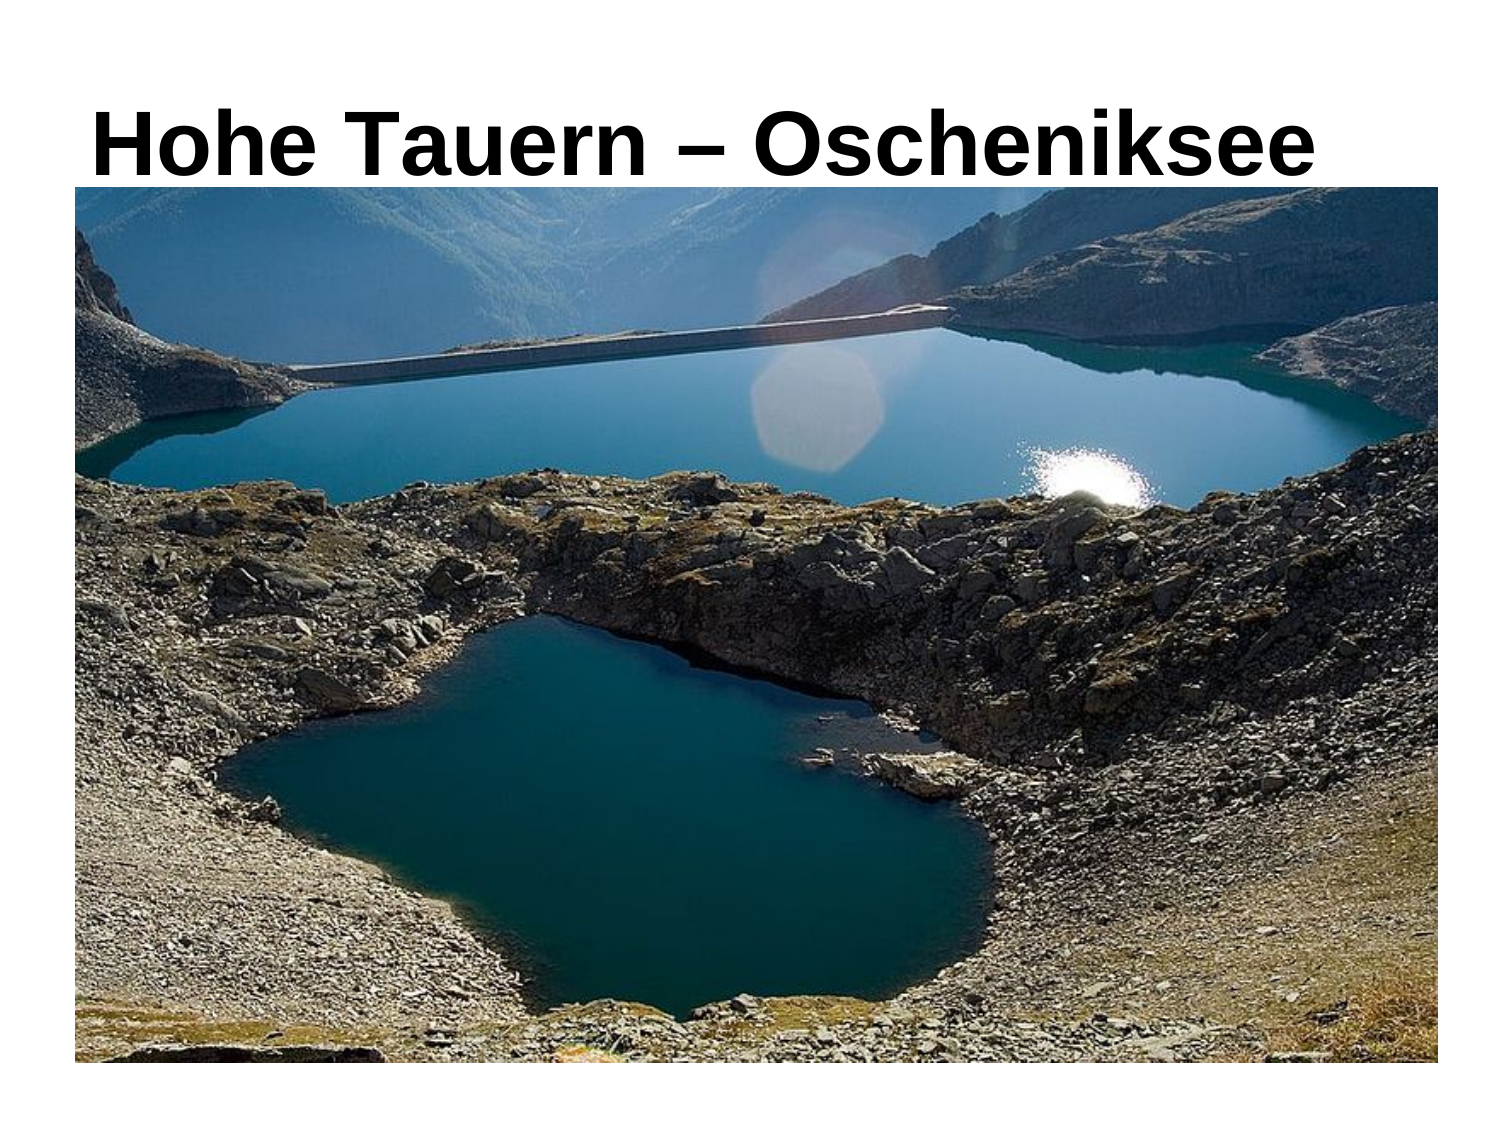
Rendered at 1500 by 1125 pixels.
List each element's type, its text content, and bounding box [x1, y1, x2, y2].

title Hohe Tauern – Oscheniksee [75, 45, 1426, 187]
picture [75, 187, 1438, 1063]
